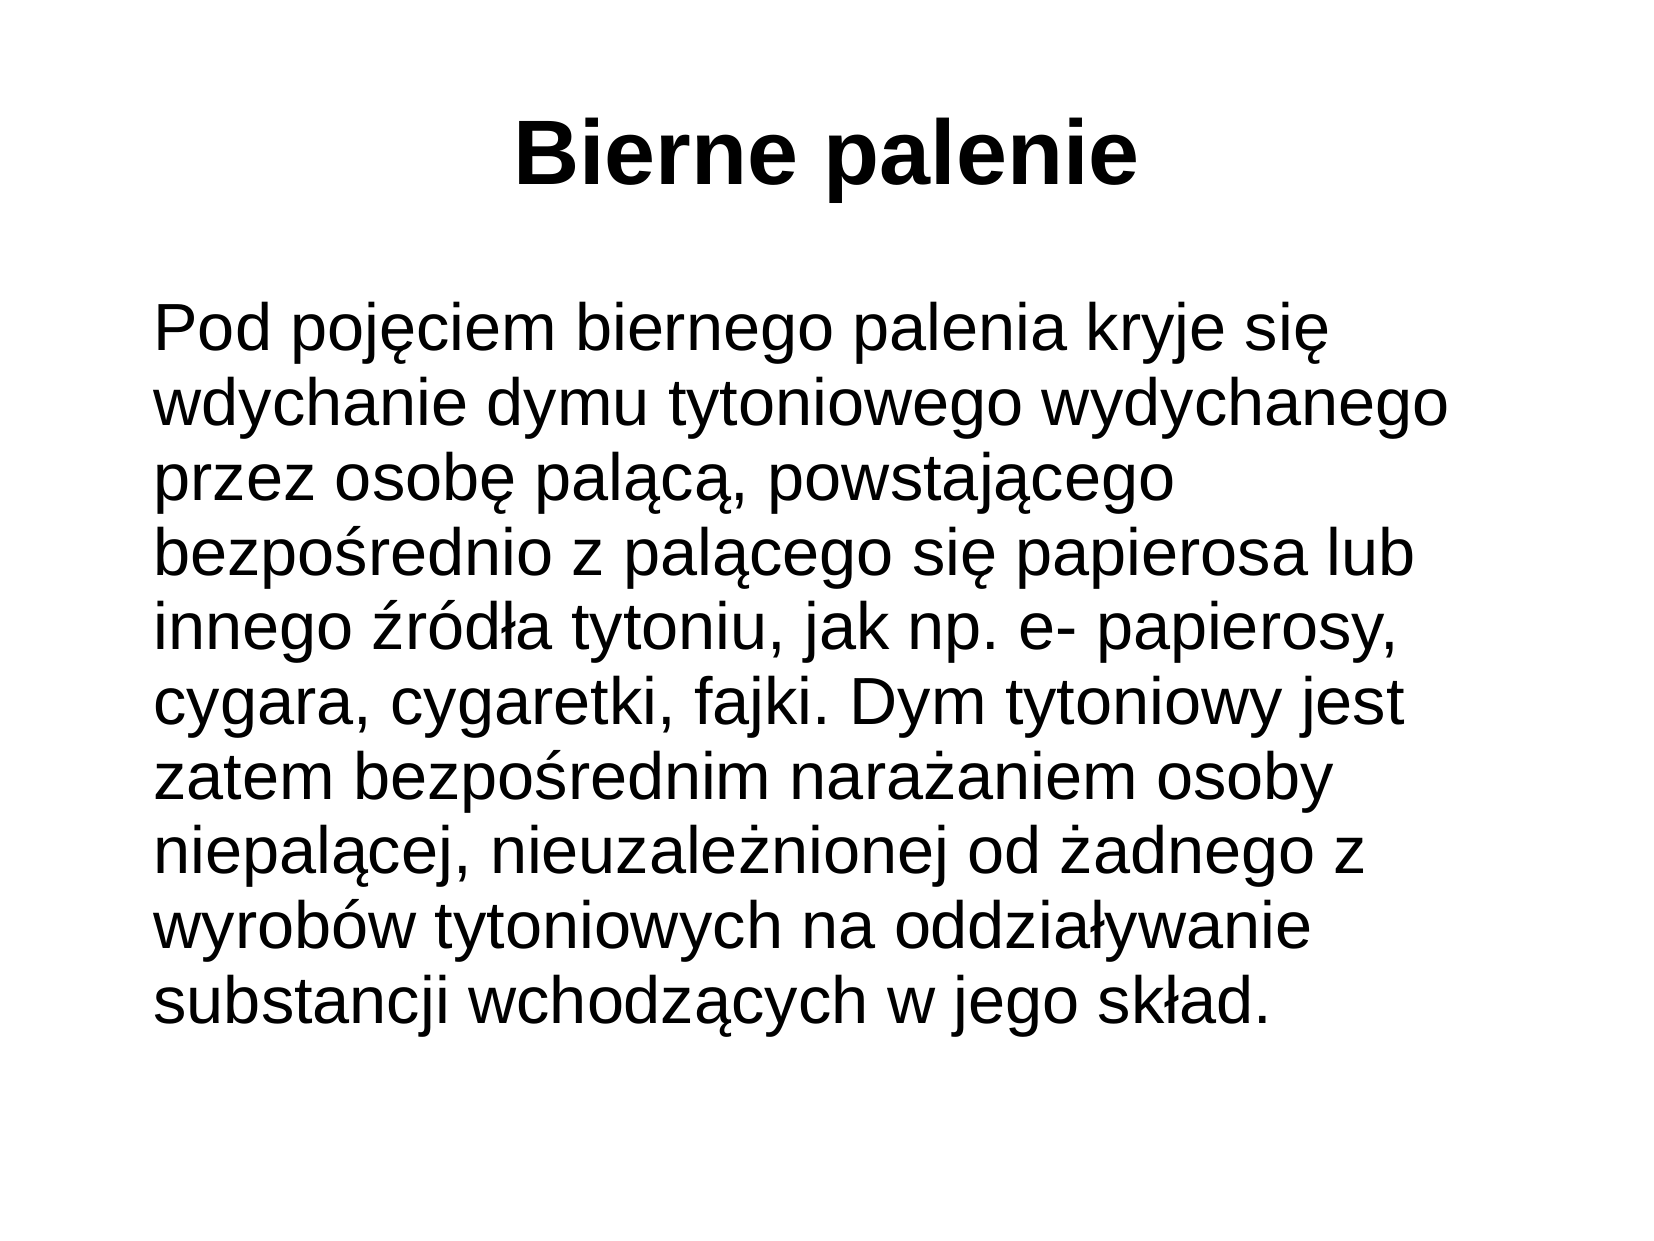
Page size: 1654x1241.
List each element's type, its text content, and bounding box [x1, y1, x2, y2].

list Pod pojęciem biernego palenia kryje się wdychanie dymu tytoniowego wydychanego przez osobę palącą, powstającego bezpośrednio z palącego się papierosa lub innego źródła tytoniu, jak np. e- papierosy, cygara, cygaretki, fajki. Dym tytoniowy jest zatem bezpośrednim narażaniem osoby niepalącej, nieuzależnionej od żadnego z wyrobów tytoniowych na oddziaływanie substancji wchodzących w jego skład. [82, 290, 1571, 1109]
title Bierne palenie [82, 49, 1571, 257]
